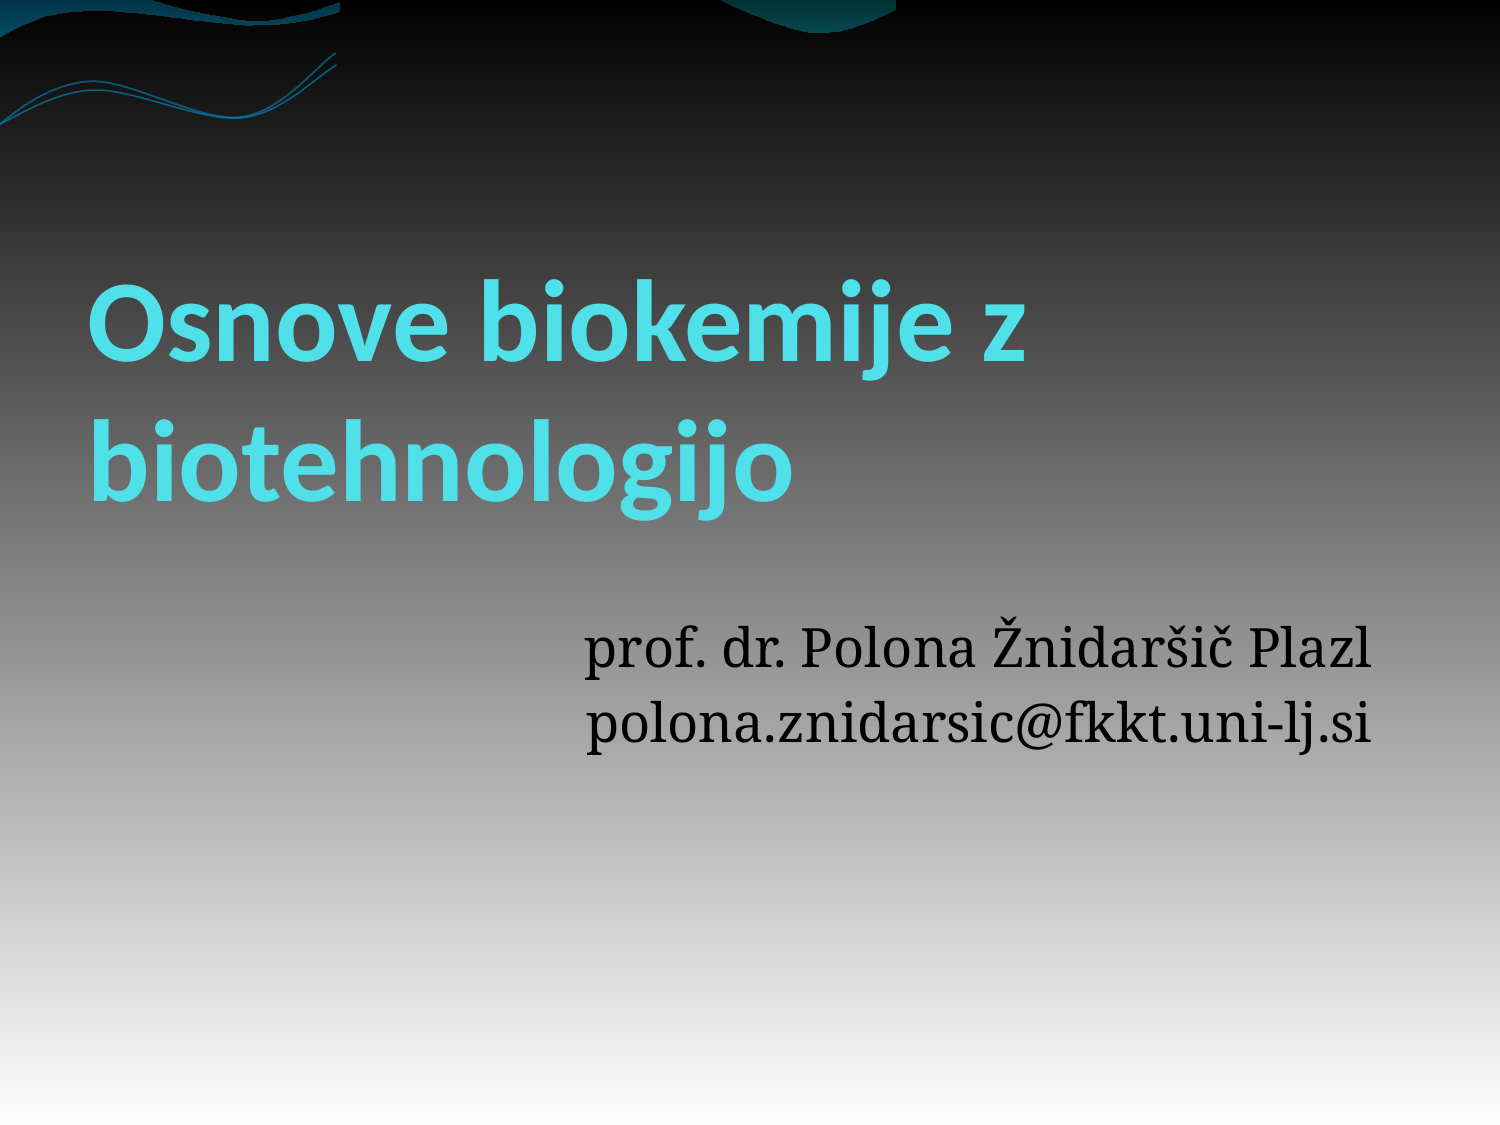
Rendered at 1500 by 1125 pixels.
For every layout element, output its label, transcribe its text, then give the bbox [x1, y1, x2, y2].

title Osnove biokemije z biotehnologijo [87, 224, 1376, 525]
subtitle prof. dr. Polona Žnidaršič Plazl polona.znidarsic@fkkt.uni-lj.si [87, 529, 1376, 788]
